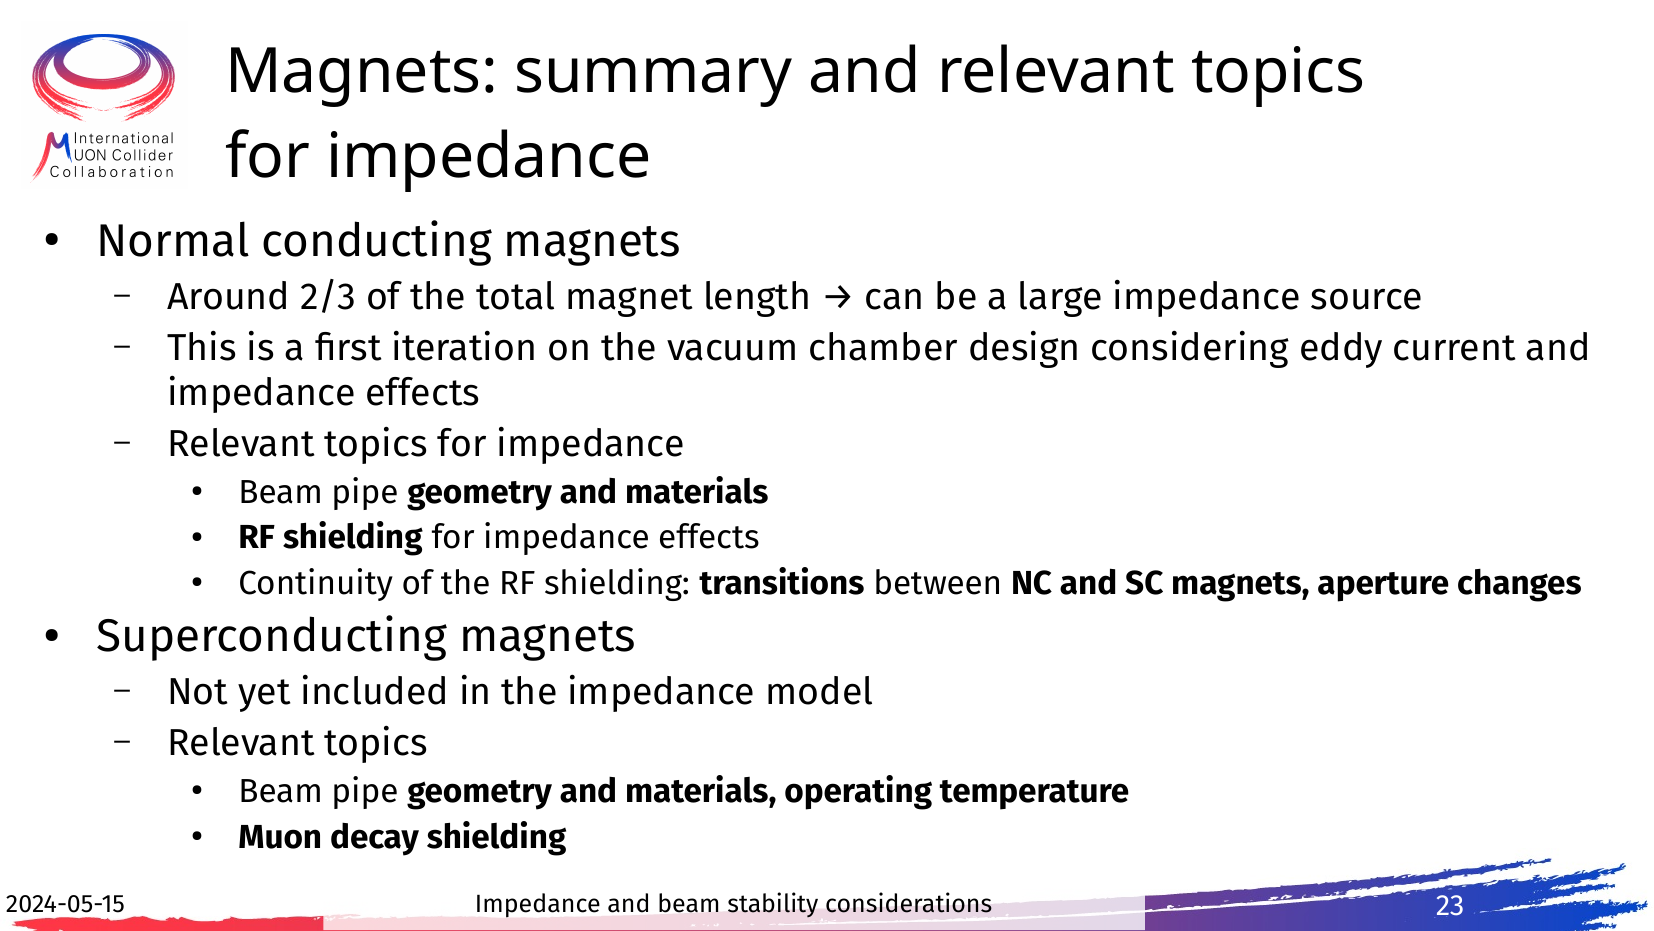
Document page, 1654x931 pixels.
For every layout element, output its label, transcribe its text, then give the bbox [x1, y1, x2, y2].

picture [21, 21, 188, 189]
title Magnets: summary and relevant topics for impedance [225, 25, 1571, 188]
list Normal conducting magnets Around 2/3 of the total magnet length → can be a large impedance source This is a first iteration on the vacuum chamber design considering eddy current and impedance effects Relevant topics for impedance Beam pipe geometry and materials RF shielding for impedance effects Continuity of the RF shielding: transitions between NC and SC magnets, aperture changes Superconducting magnets Not yet included in the impedance model Relevant topics Beam pipe geometry and materials, operating temperature Muon decay shielding [25, 213, 1619, 807]
picture [0, 848, 1654, 931]
